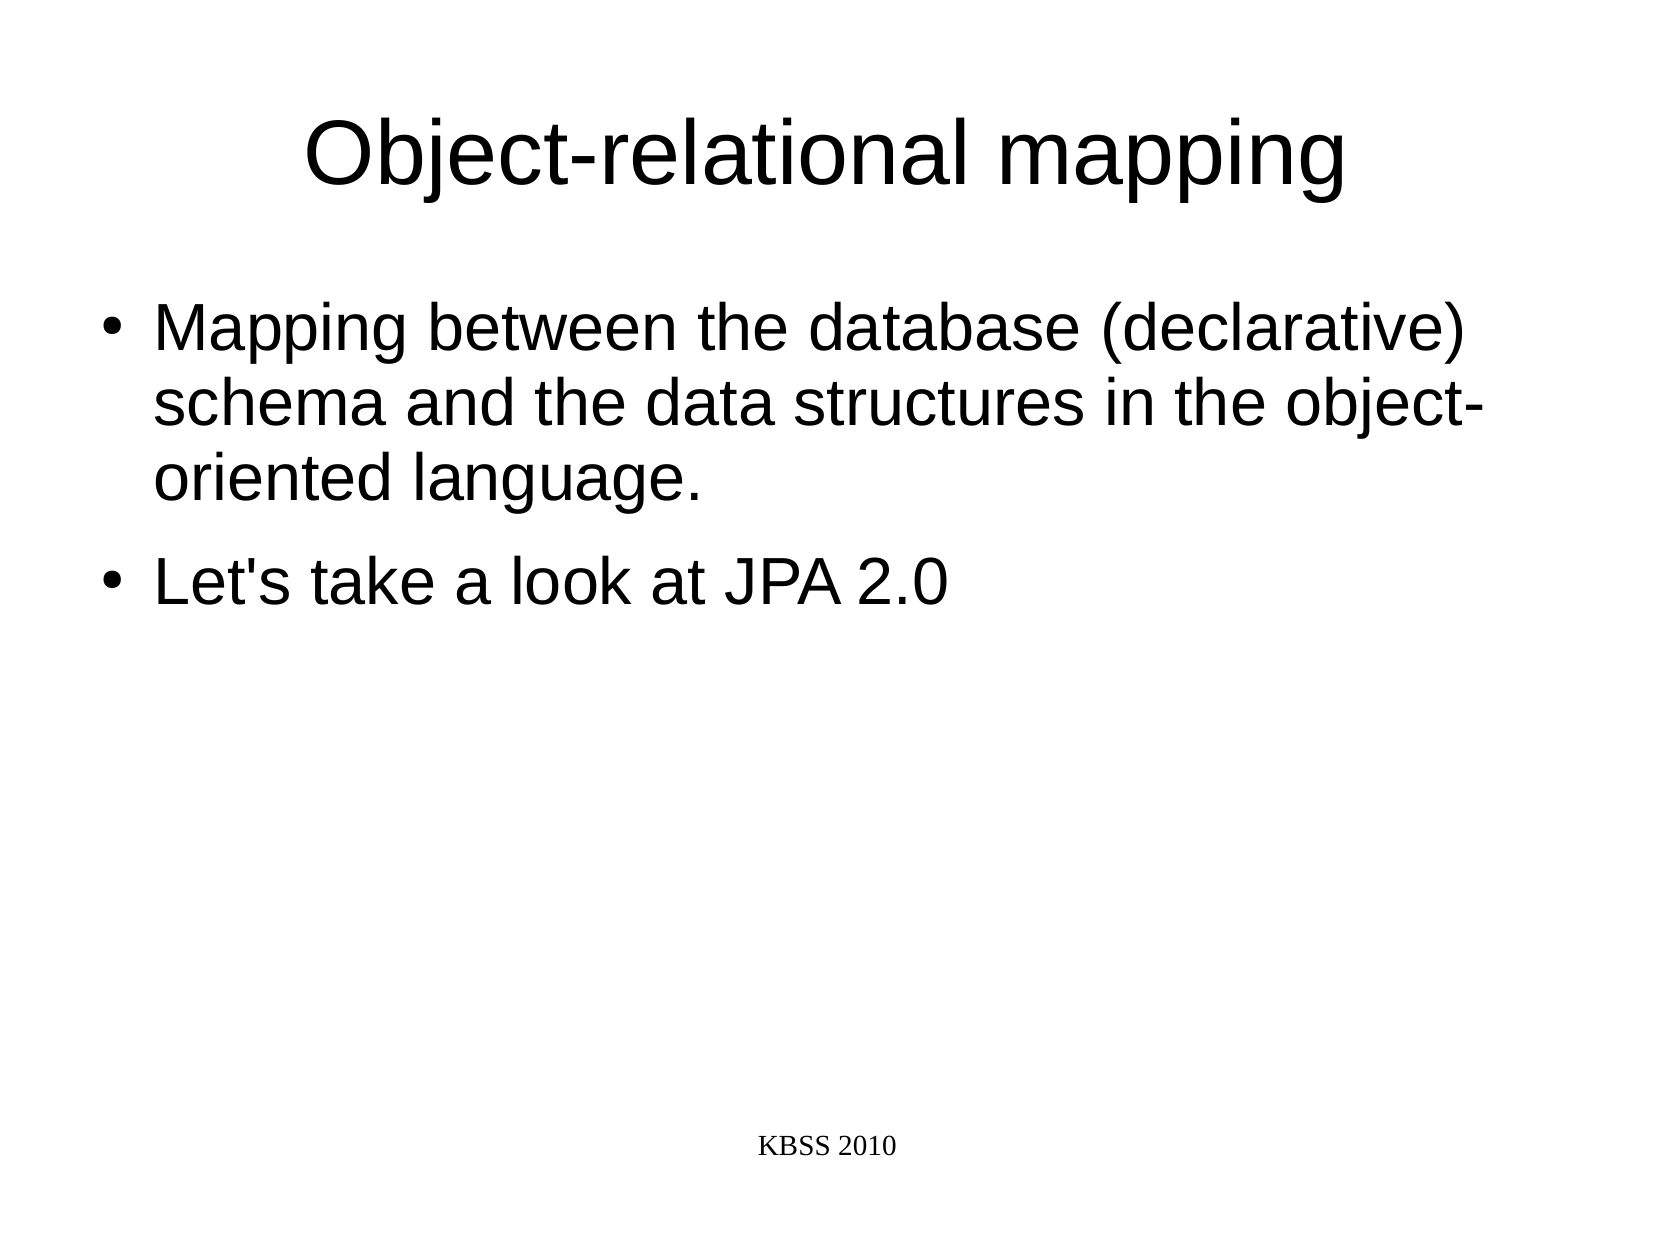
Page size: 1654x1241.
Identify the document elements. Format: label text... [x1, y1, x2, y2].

title Object-relational mapping [82, 56, 1571, 250]
list Mapping between the database (declarative) schema and the data structures in the object-oriented language. Let's take a look at JPA 2.0 [82, 290, 1571, 1094]
